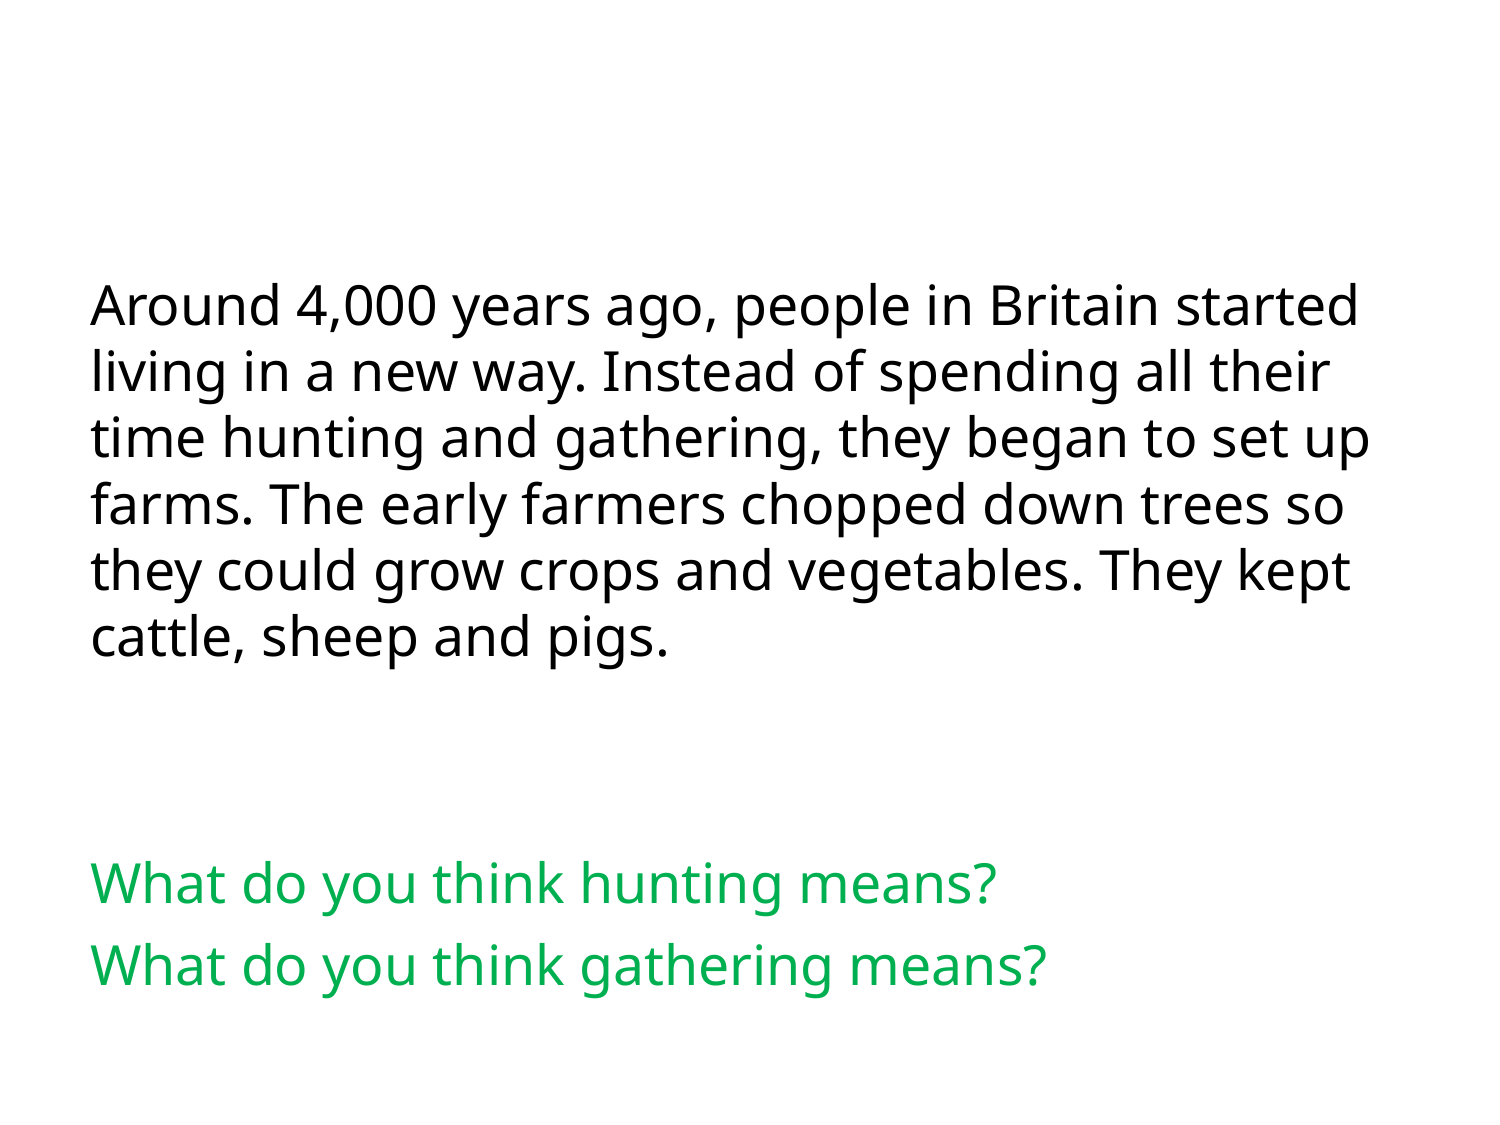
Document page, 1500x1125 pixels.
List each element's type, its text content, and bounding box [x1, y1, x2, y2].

list Around 4,000 years ago, people in Britain started living in a new way. Instead of spending all their time hunting and gathering, they began to set up farms. The early farmers chopped down trees so they could grow crops and vegetables. They kept cattle, sheep and pigs. What do you think hunting means? What do you think gathering means? [75, 262, 1426, 1005]
